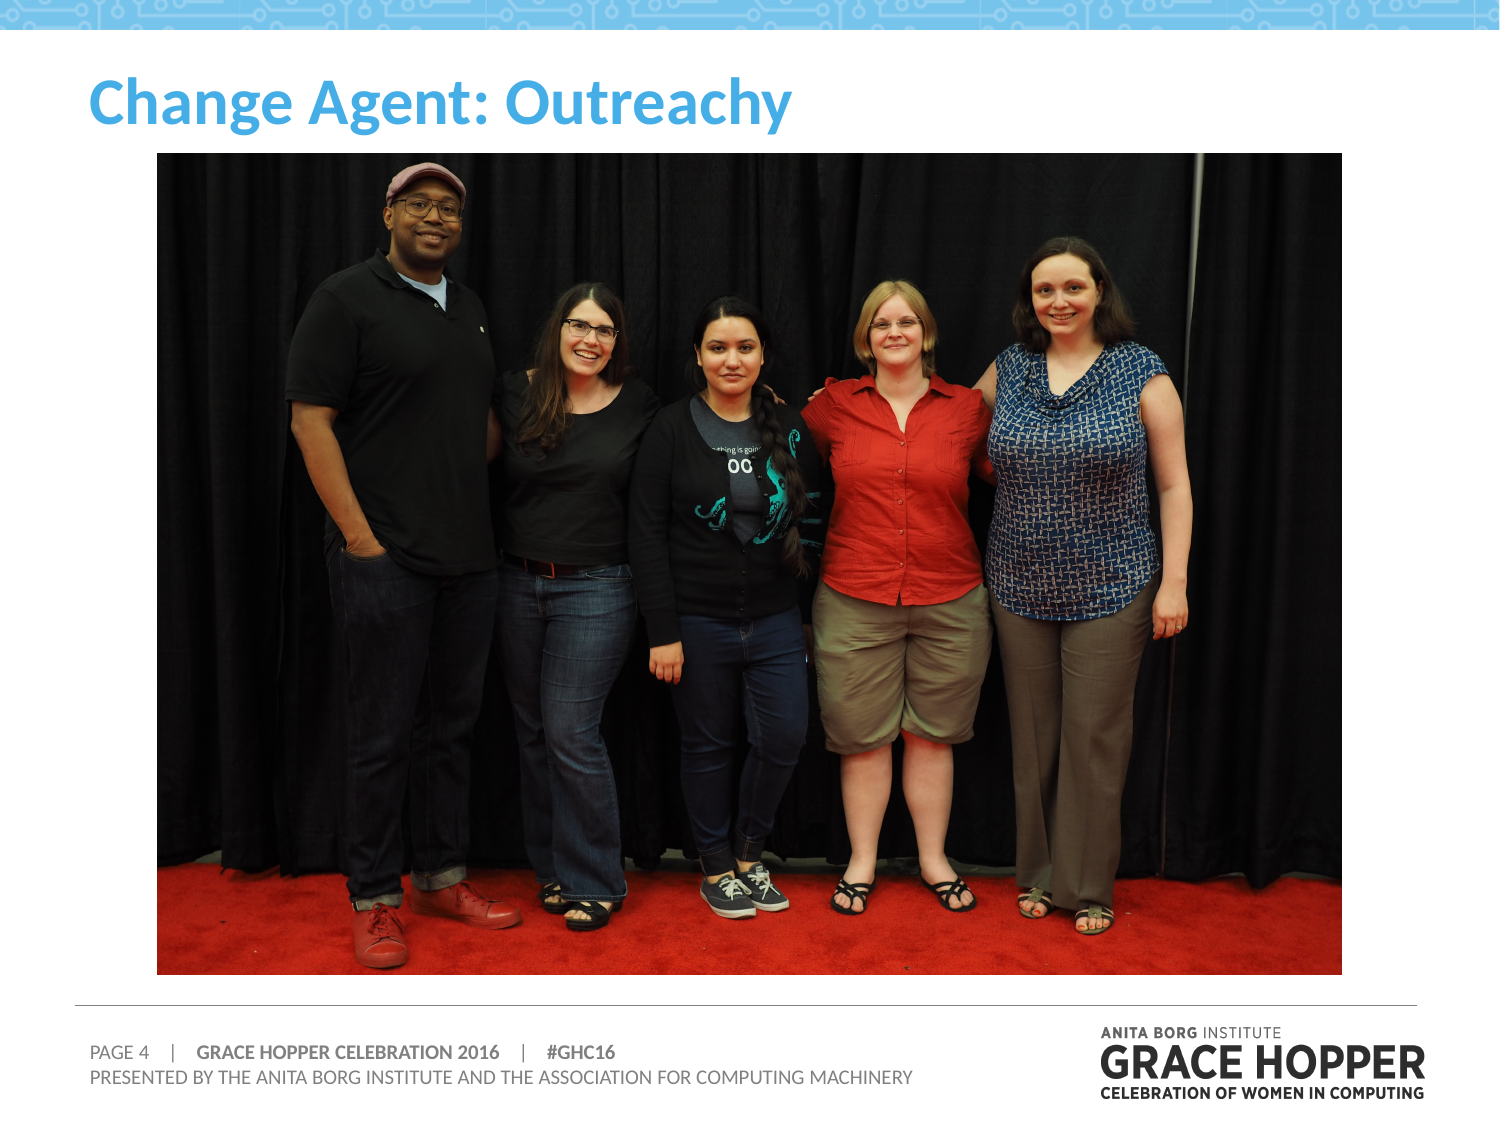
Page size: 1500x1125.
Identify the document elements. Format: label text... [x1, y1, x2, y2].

picture [0, 0, 1500, 30]
picture [1101, 1027, 1425, 1099]
text_box Change Agent: Outreachy [75, 45, 1425, 152]
picture [157, 153, 1342, 975]
